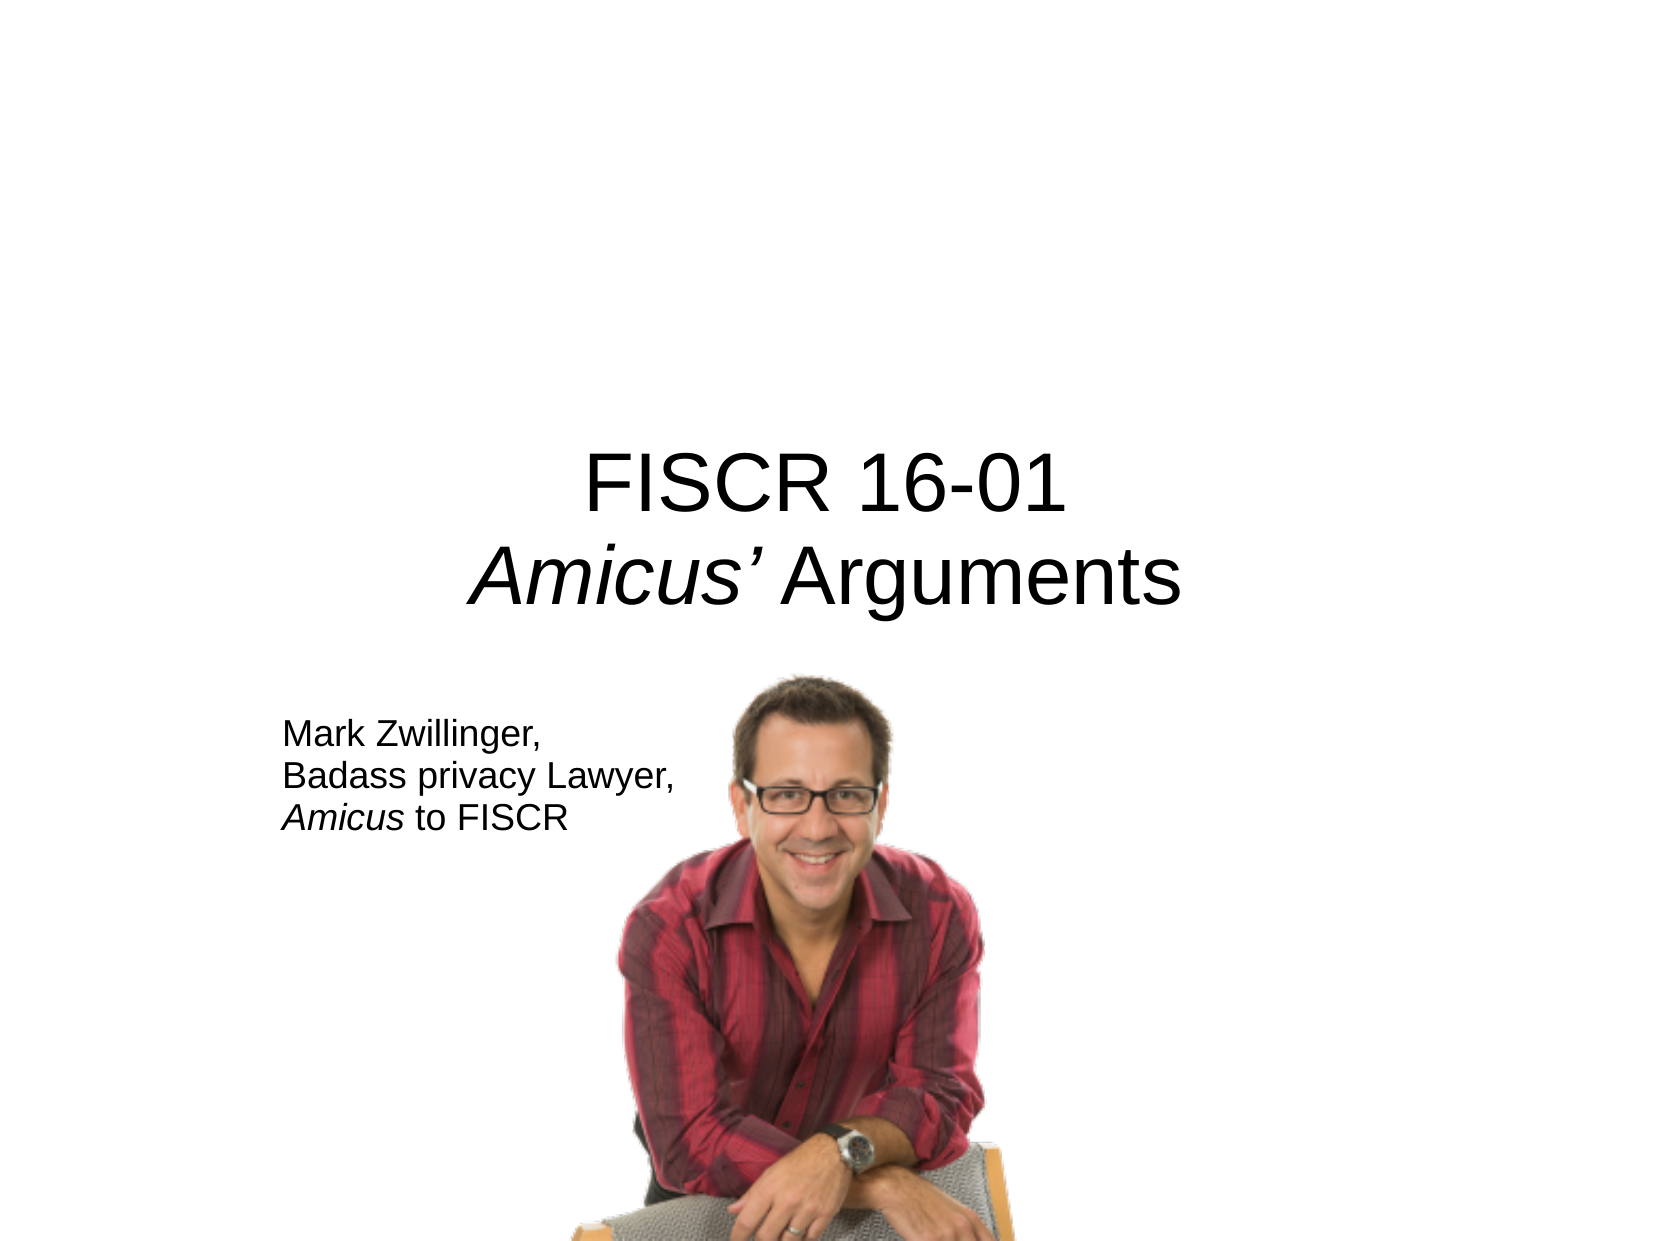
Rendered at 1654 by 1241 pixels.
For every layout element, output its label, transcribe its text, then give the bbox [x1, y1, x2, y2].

text_box Mark Zwillinger, Badass privacy Lawyer, Amicus to FISCR [267, 705, 691, 846]
picture [540, 655, 1051, 1241]
subtitle FISCR 16-01 Amicus’ Arguments [82, 49, 1571, 1010]
